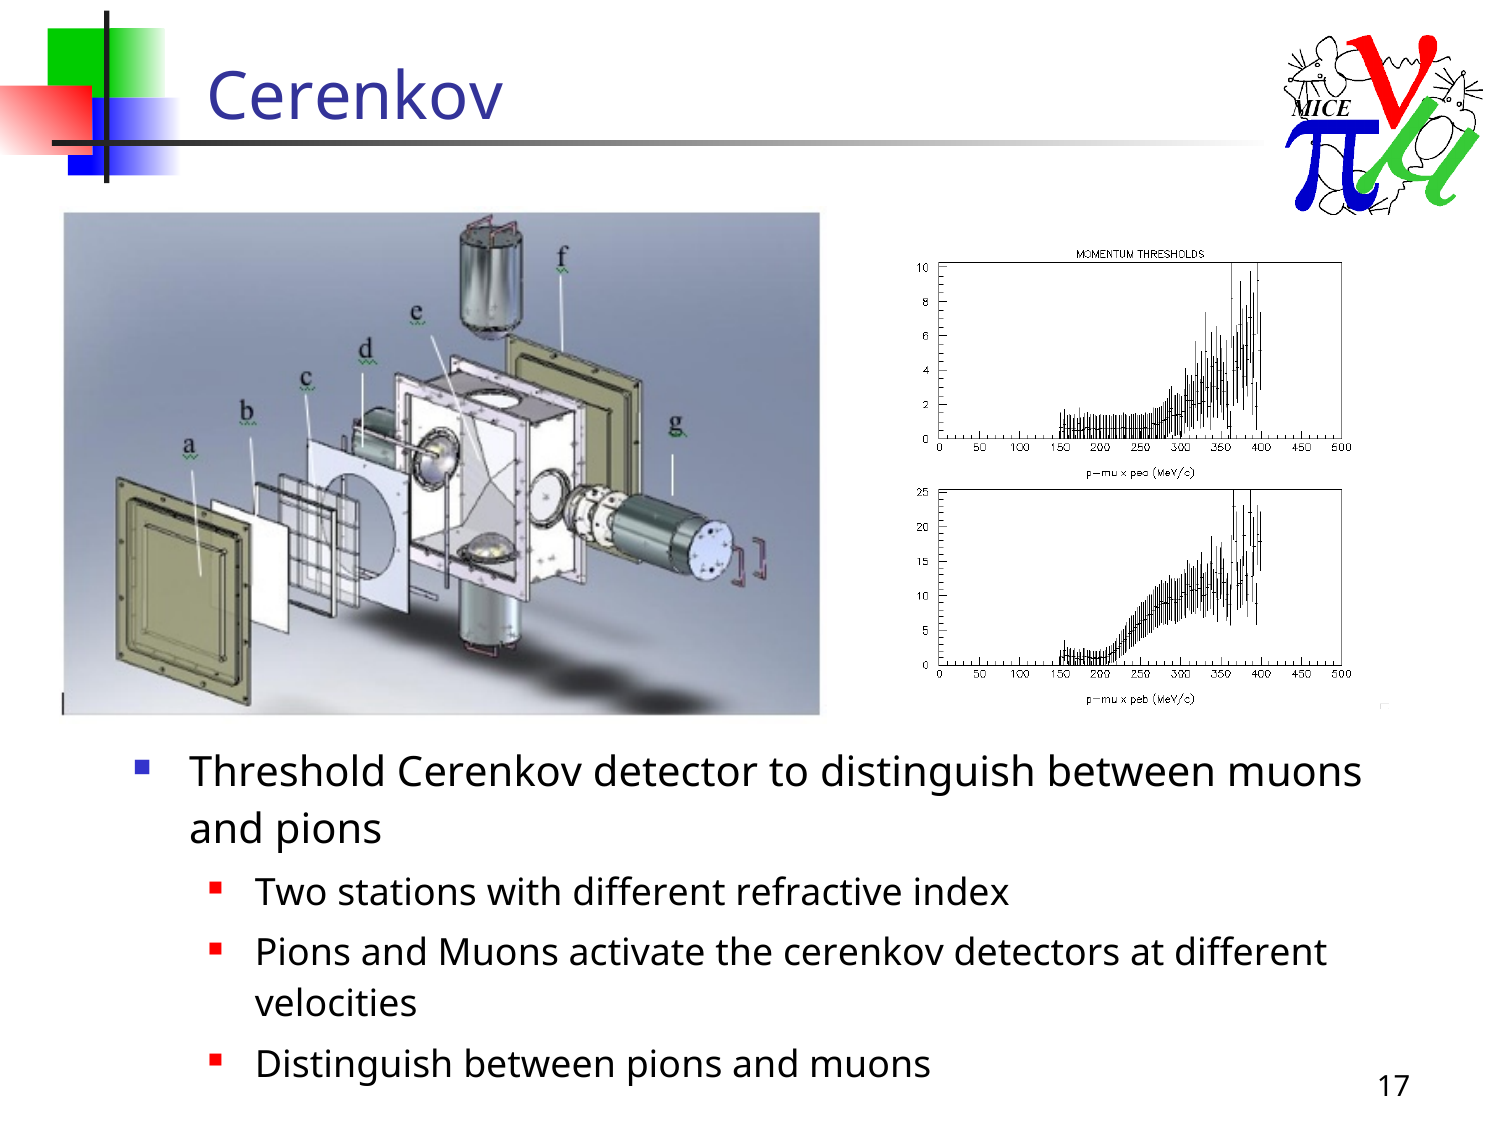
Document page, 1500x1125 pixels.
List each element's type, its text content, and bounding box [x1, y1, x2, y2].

picture [891, 5, 1500, 709]
title Cerenkov [206, 0, 1441, 188]
picture [59, 206, 827, 724]
list Threshold Cerenkov detector to distinguish between muons and pions Two stations with different refractive index Pions and Muons activate the cerenkov detectors at different velocities Distinguish between pions and muons [118, 734, 1388, 1123]
